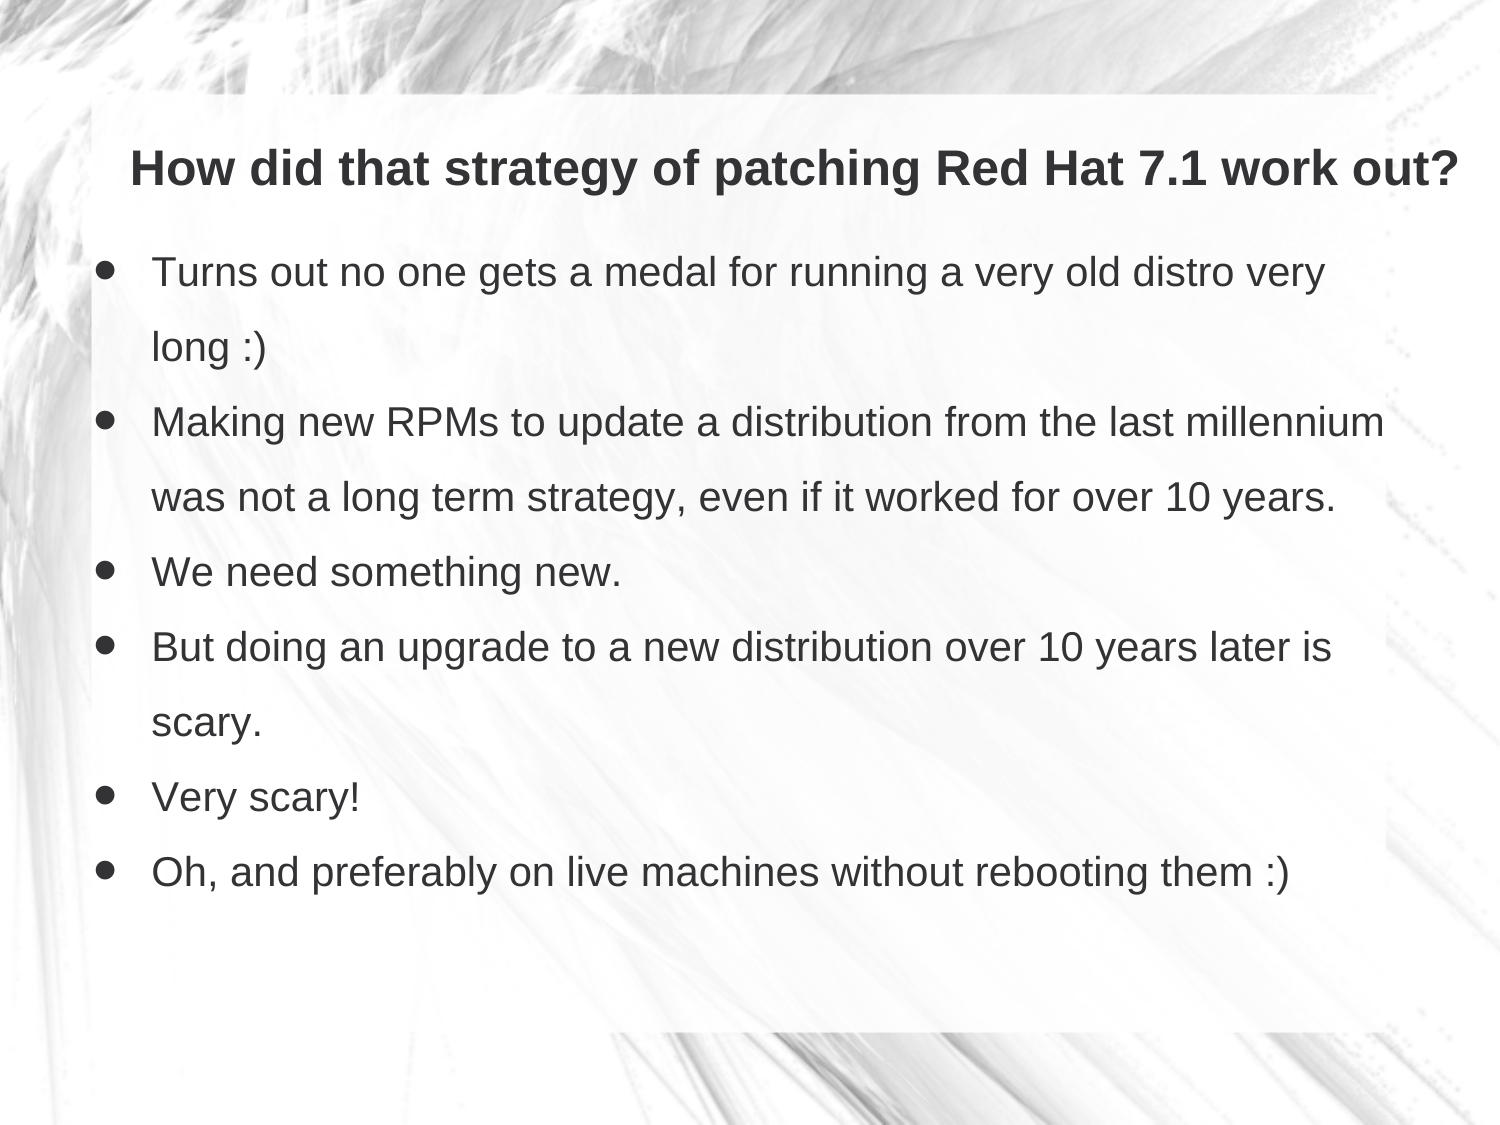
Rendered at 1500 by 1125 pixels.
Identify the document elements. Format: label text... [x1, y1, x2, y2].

picture [0, 0, 1500, 1125]
list Turns out no one gets a medal for running a very old distro very long :) Making new RPMs to update a distribution from the last millennium was not a long term strategy, even if it worked for over 10 years. We need something new. But doing an upgrade to a new distribution over 10 years later is scary. Very scary! Oh, and preferably on live machines without rebooting them :) [61, 204, 1412, 1047]
title How did that strategy of patching Red Hat 7.1 work out? [90, 120, 1500, 217]
